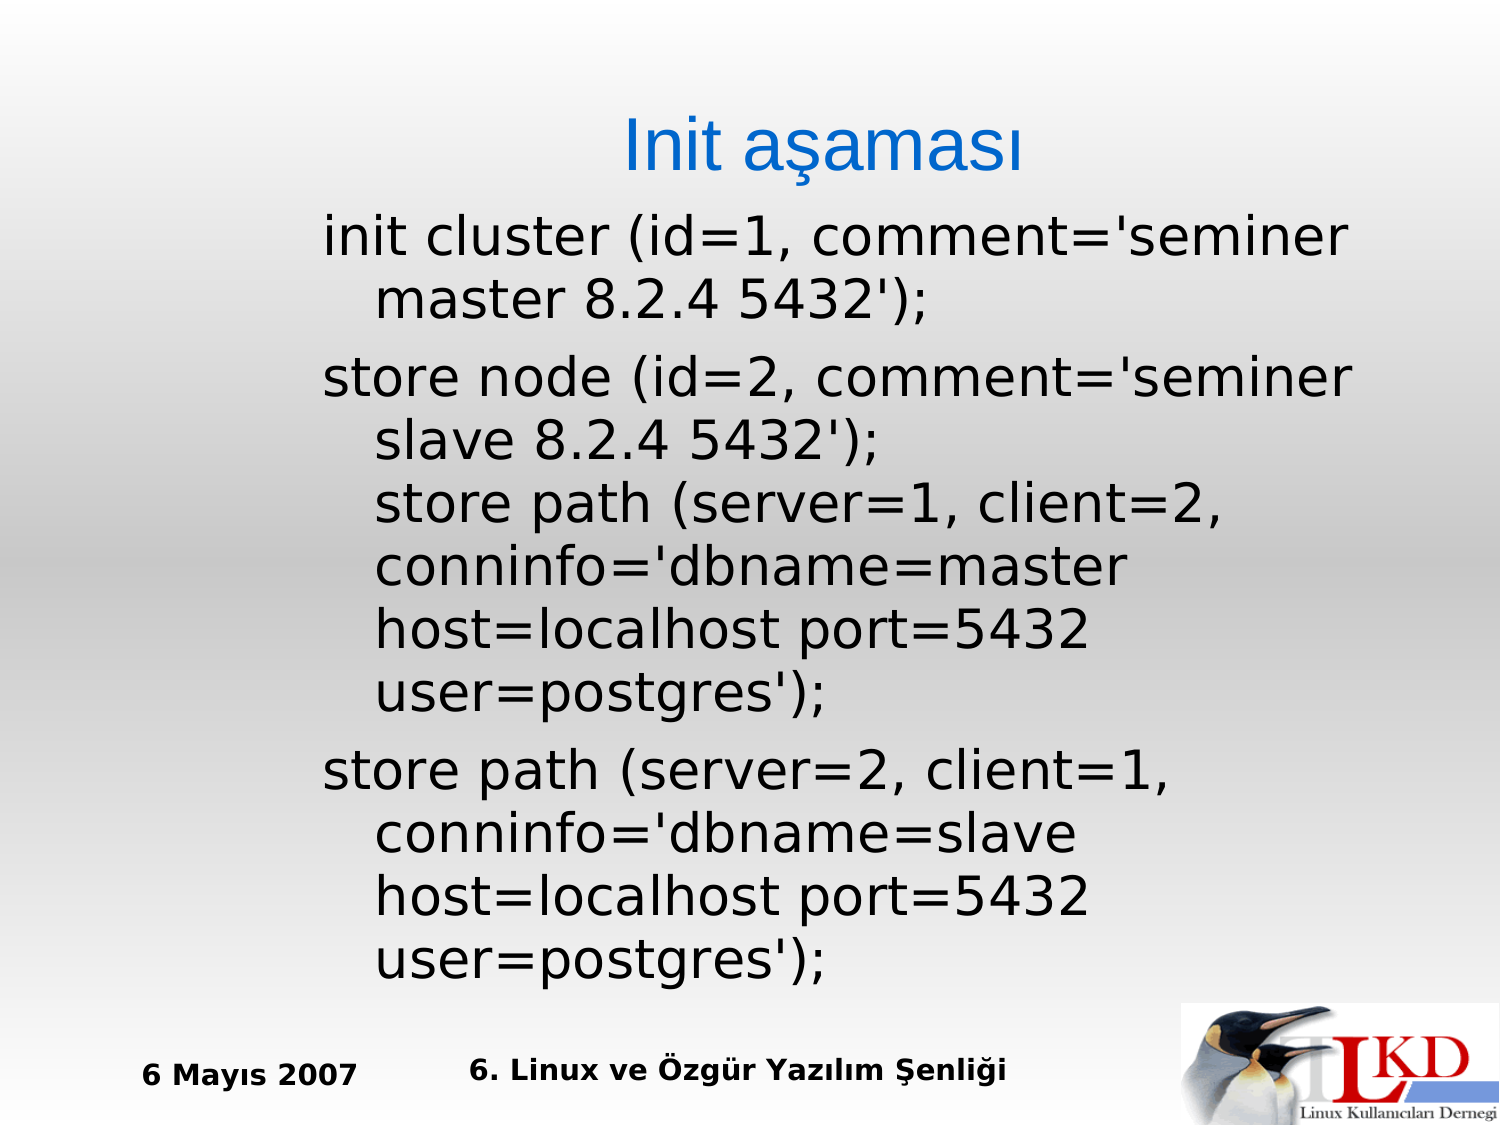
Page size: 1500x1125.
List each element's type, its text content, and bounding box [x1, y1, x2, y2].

picture [1181, 1003, 1499, 1125]
title Init aşaması [224, 49, 1425, 205]
list init cluster (id=1, comment='seminer master 8.2.4 5432'); store node (id=2, comment='seminer slave 8.2.4 5432'); store path (server=1, client=2, conninfo='dbname=master host=localhost port=5432 user=postgres'); store path (server=2, client=1, conninfo='dbname=slave host=localhost port=5432 user=postgres'); [224, 205, 1425, 992]
